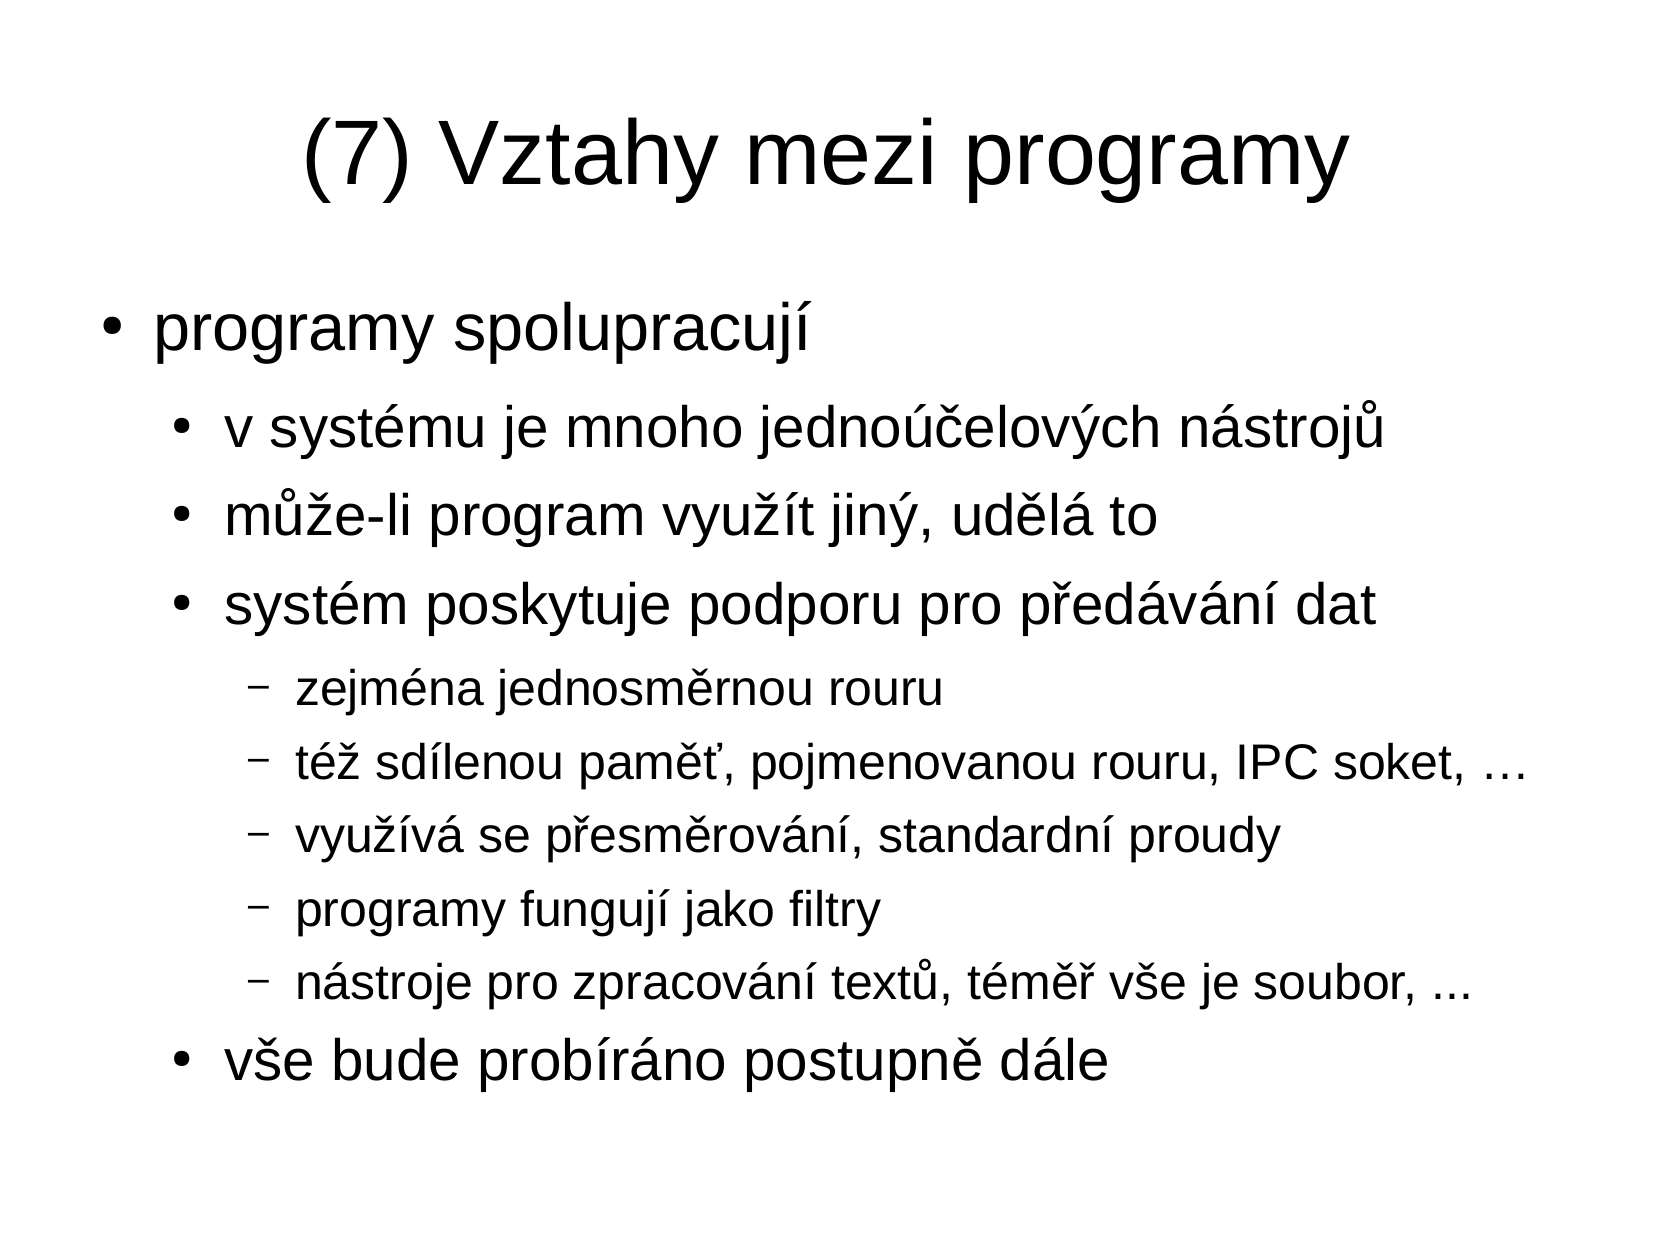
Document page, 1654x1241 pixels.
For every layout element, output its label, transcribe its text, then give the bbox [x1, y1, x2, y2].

list programy spolupracují v systému je mnoho jednoúčelových nástrojů může-li program využít jiný, udělá to systém poskytuje podporu pro předávání dat zejména jednosměrnou rouru též sdílenou paměť, pojmenovanou rouru, IPC soket, … využívá se přesměrování, standardní proudy programy fungují jako filtry nástroje pro zpracování textů, téměř vše je soubor, ... vše bude probíráno postupně dále [82, 290, 1571, 1094]
title (7) Vztahy mezi programy [82, 56, 1571, 250]
